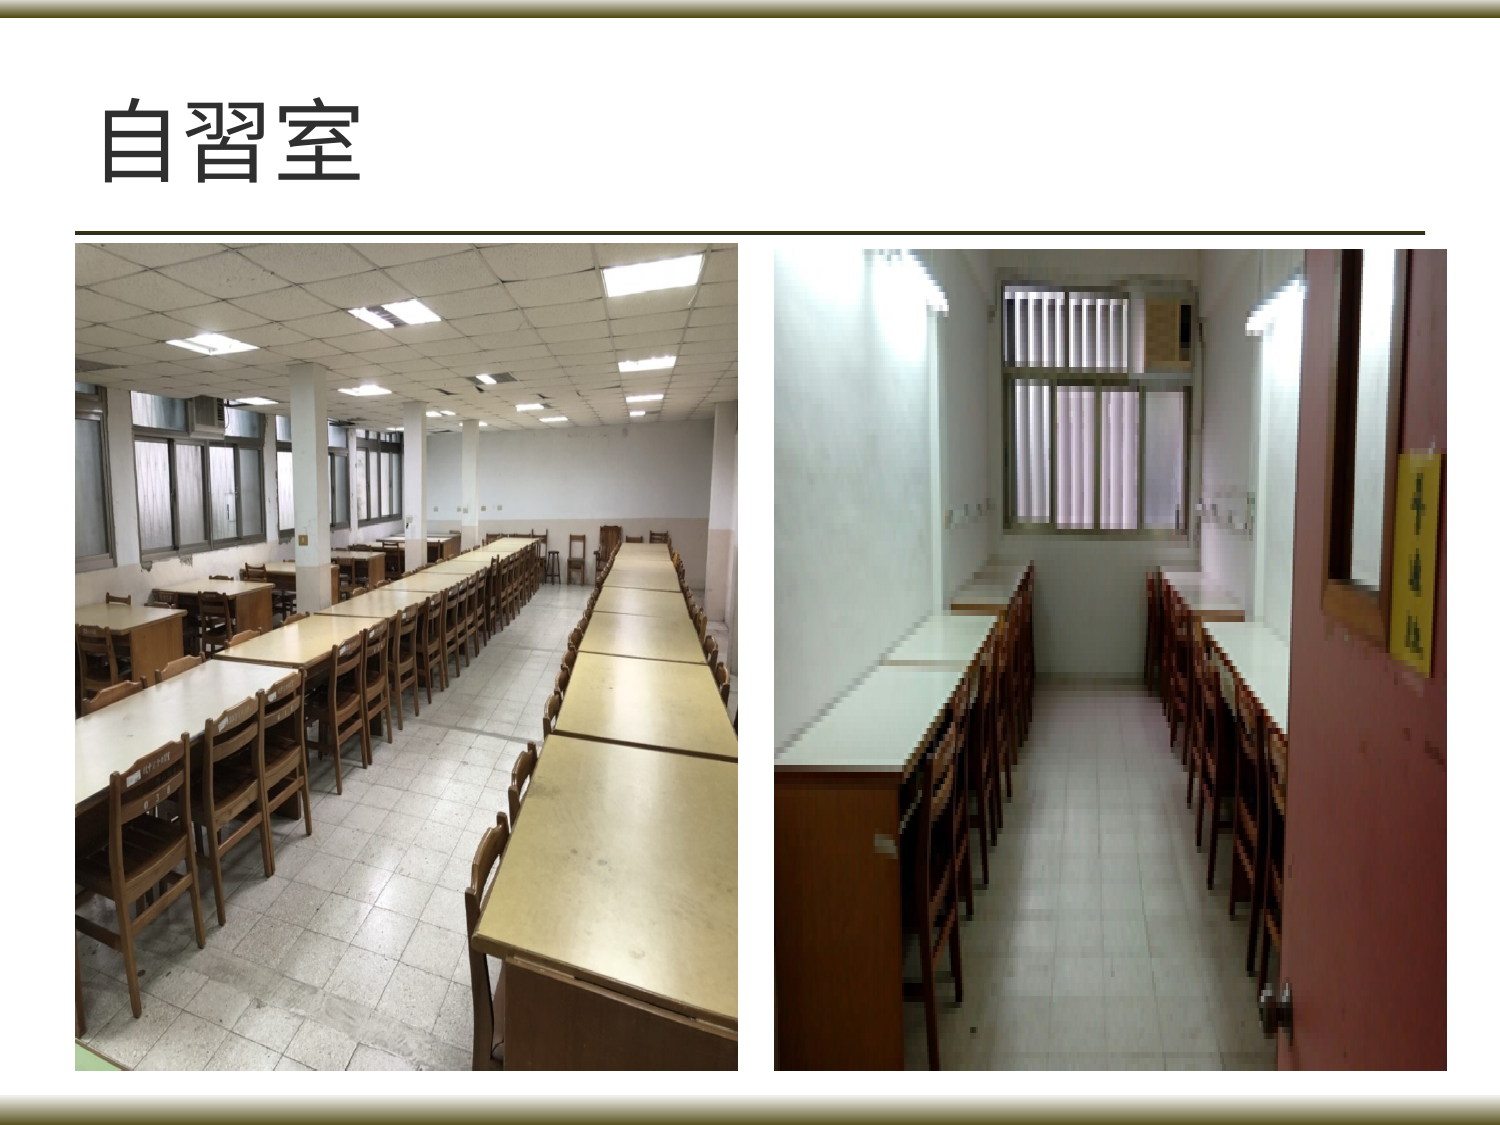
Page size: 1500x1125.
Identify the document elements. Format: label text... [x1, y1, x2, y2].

picture [75, 243, 738, 1071]
picture [773, 243, 1447, 1071]
title 自習室 [75, 45, 1426, 233]
